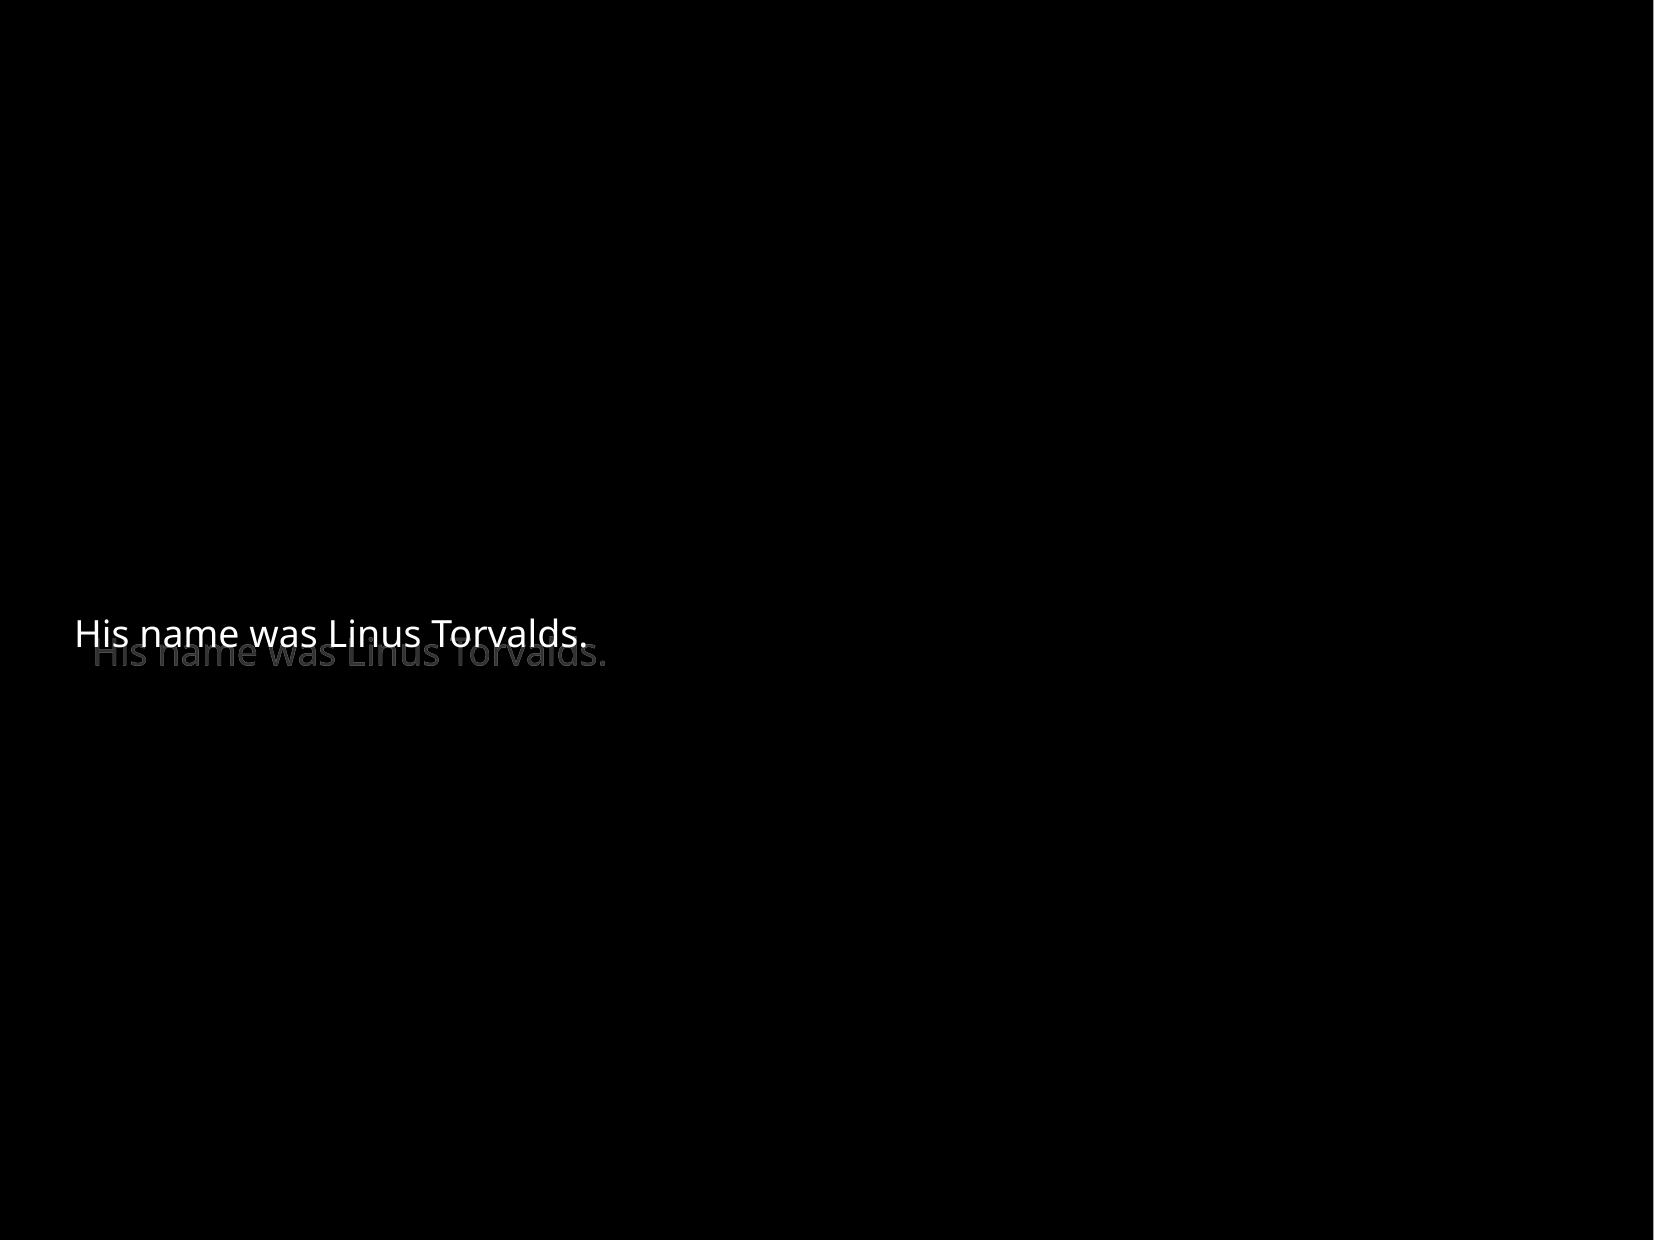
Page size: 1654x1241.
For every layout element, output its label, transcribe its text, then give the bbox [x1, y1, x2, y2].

text_box His name was Linus Torvalds. [59, 600, 664, 668]
